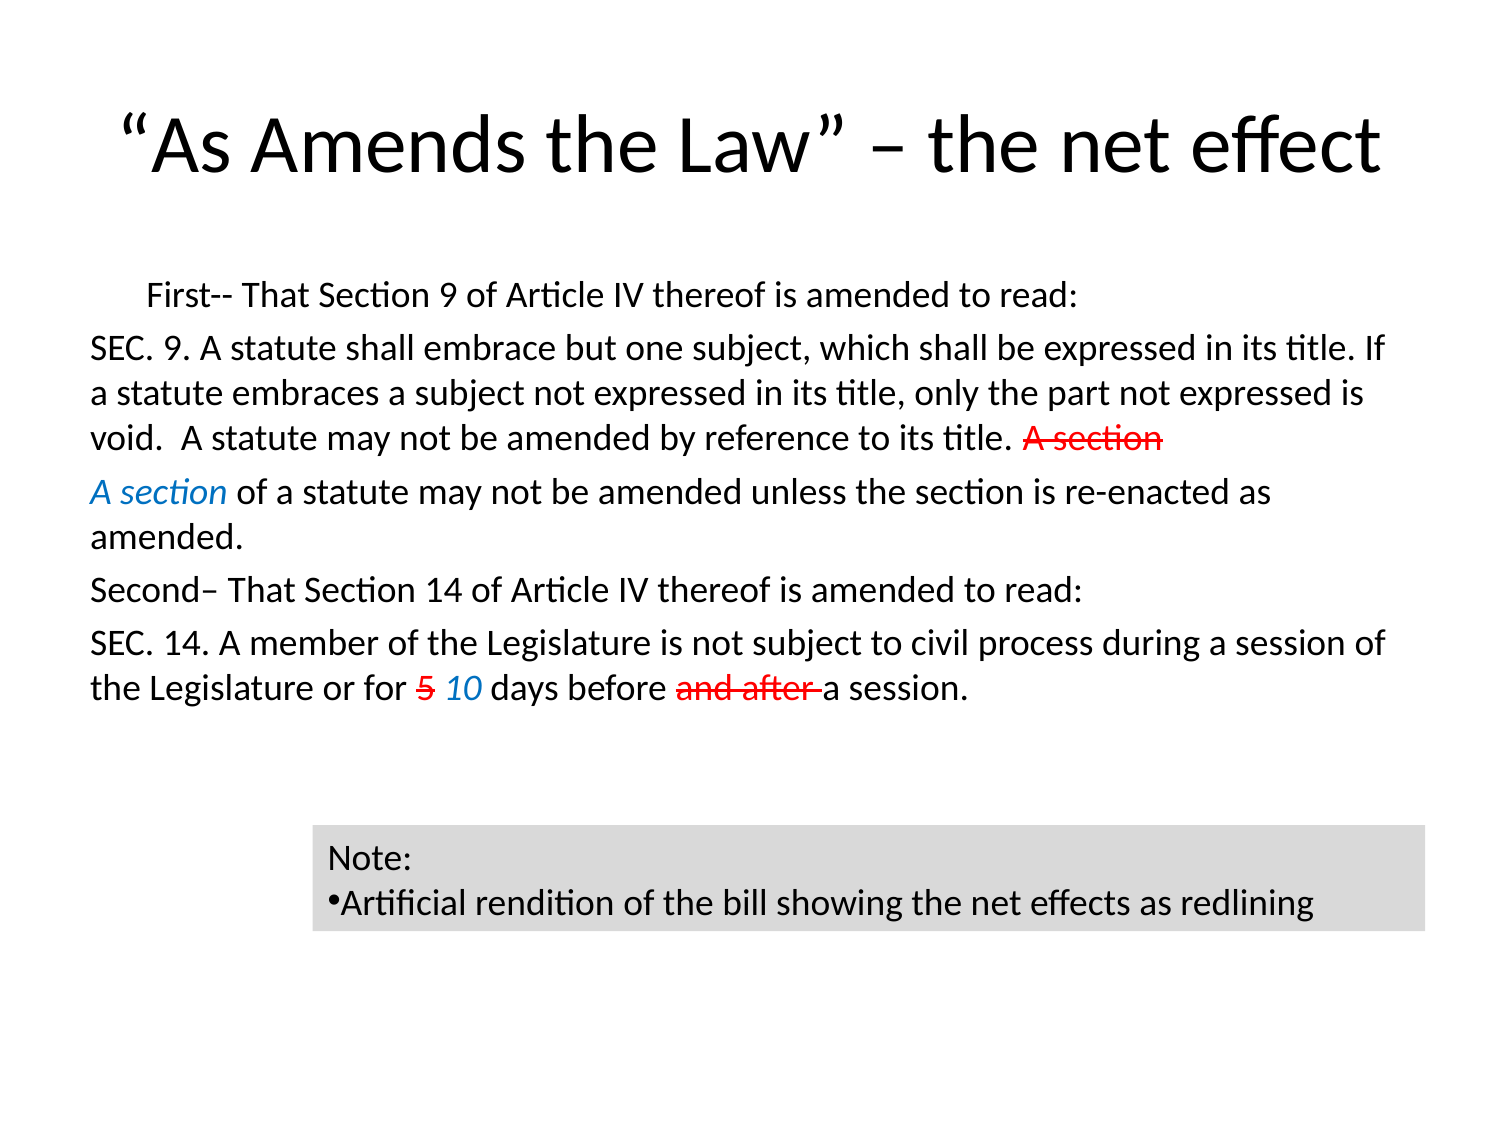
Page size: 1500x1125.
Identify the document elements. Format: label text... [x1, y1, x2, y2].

title “As Amends the Law” – the net effect [75, 45, 1426, 233]
text_box Note: Artificial rendition of the bill showing the net effects as redlining [312, 825, 1426, 932]
list First-- That Section 9 of Article IV thereof is amended to read: SEC. 9. A statute shall embrace but one subject, which shall be expressed in its title. If a statute embraces a subject not expressed in its title, only the part not expressed is void. A statute may not be amended by reference to its title. A section A section of a statute may not be amended unless the section is re-enacted as amended. Second– That Section 14 of Article IV thereof is amended to read: SEC. 14. A member of the Legislature is not subject to civil process during a session of the Legislature or for 5 10 days before and after a session. [75, 262, 1426, 1005]
